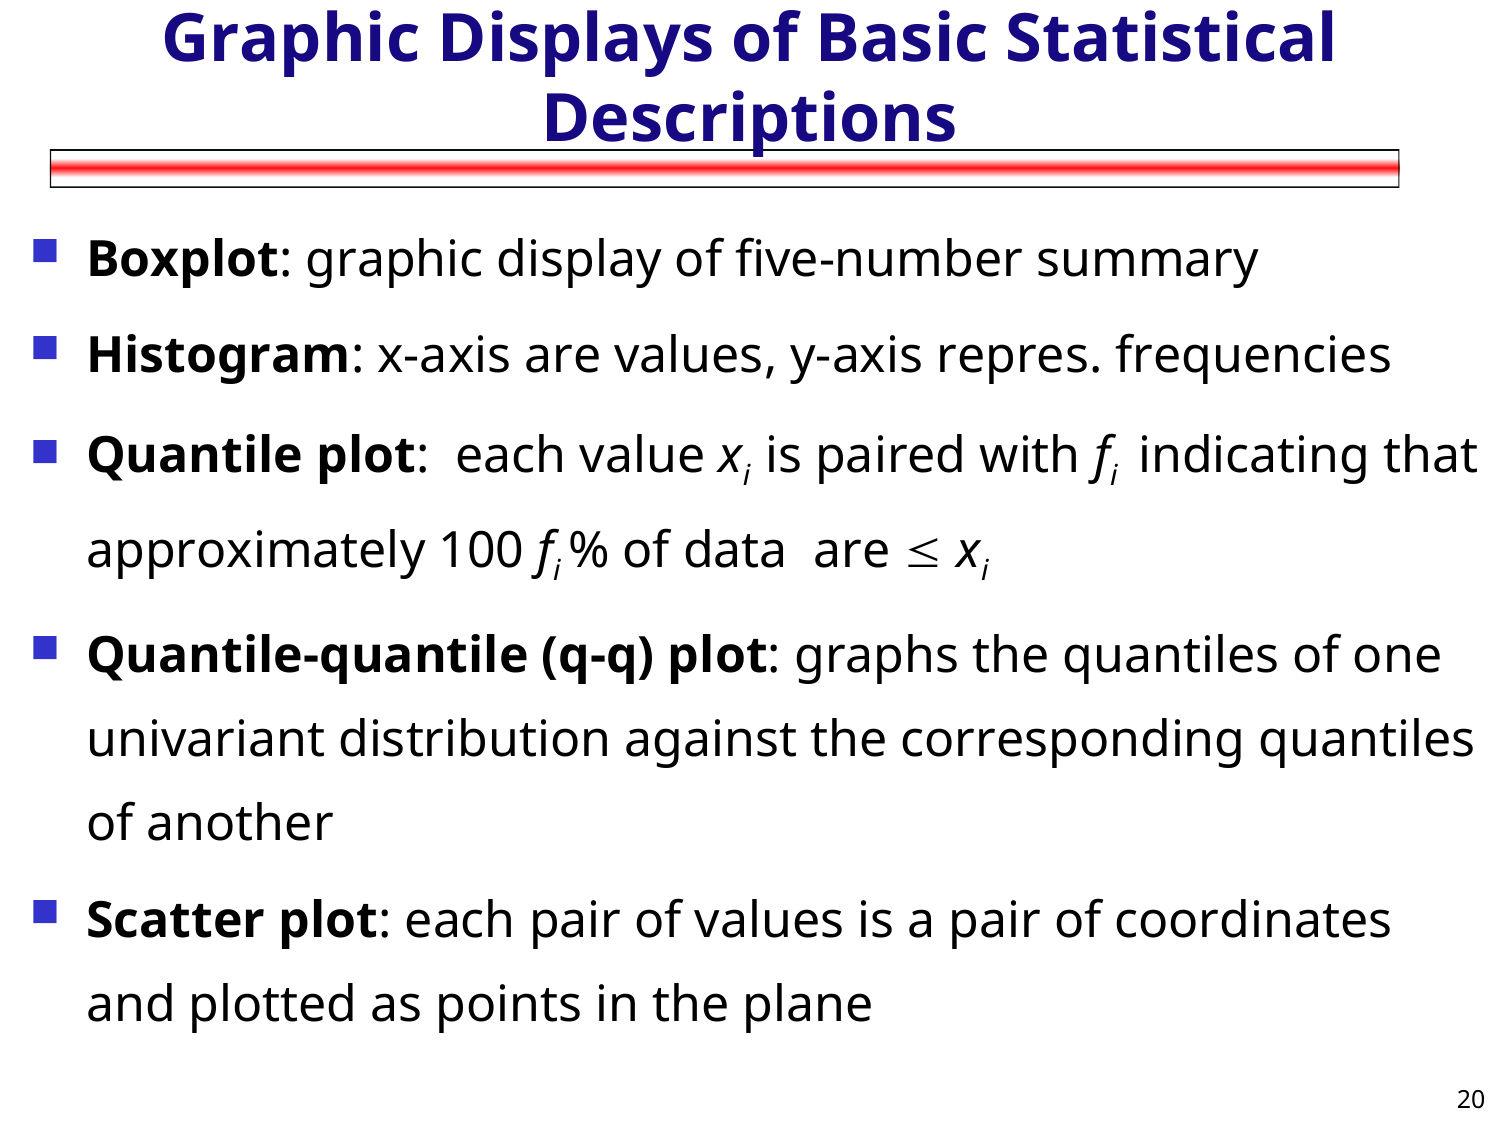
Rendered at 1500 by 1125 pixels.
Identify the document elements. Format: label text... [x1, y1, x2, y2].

list Boxplot: graphic display of five-number summary Histogram: x-axis are values, y-axis repres. frequencies Quantile plot: each value xi is paired with fi indicating that approximately 100 fi % of data are  xi Quantile-quantile (q-q) plot: graphs the quantiles of one univariant distribution against the corresponding quantiles of another Scatter plot: each pair of values is a pair of coordinates and plotted as points in the plane [15, 194, 1500, 1123]
title Graphic Displays of Basic Statistical Descriptions [0, 0, 1500, 163]
